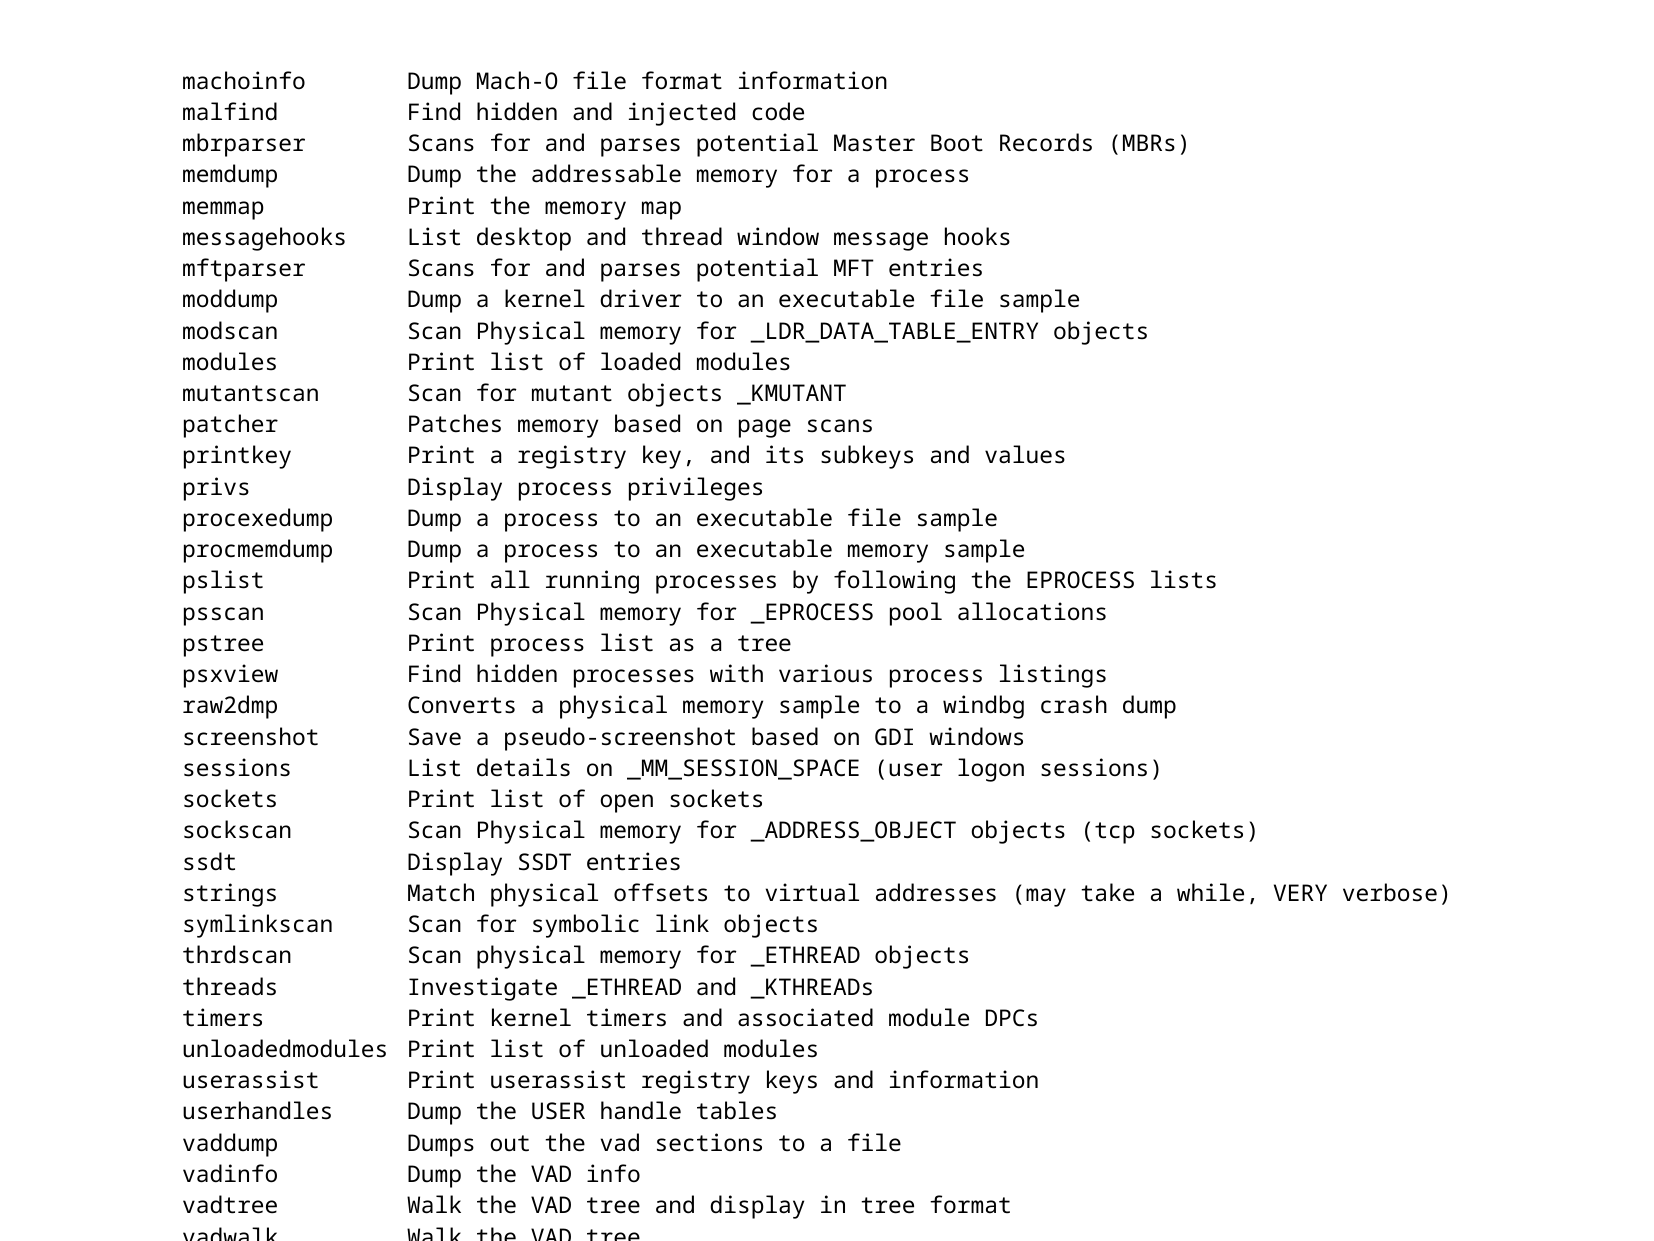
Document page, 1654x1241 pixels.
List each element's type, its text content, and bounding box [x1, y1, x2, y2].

text_box machoinfo Dump Mach-O file format information malfind Find hidden and injected code mbrparser Scans for and parses potential Master Boot Records (MBRs) memdump Dump the addressable memory for a process memmap Print the memory map messagehooks List desktop and thread window message hooks mftparser Scans for and parses potential MFT entries moddump Dump a kernel driver to an executable file sample modscan Scan Physical memory for _LDR_DATA_TABLE_ENTRY objects modules Print list of loaded modules mutantscan Scan for mutant objects _KMUTANT patcher Patches memory based on page scans printkey Print a registry key, and its subkeys and values privs Display process privileges procexedump Dump a process to an executable file sample procmemdump Dump a process to an executable memory sample pslist Print all running processes by following the EPROCESS lists psscan Scan Physical memory for _EPROCESS pool allocations pstree Print process list as a tree psxview Find hidden processes with various process listings raw2dmp Converts a physical memory sample to a windbg crash dump screenshot Save a pseudo-screenshot based on GDI windows sessions List details on _MM_SESSION_SPACE (user logon sessions) sockets Print list of open sockets sockscan Scan Physical memory for _ADDRESS_OBJECT objects (tcp sockets) ssdt Display SSDT entries strings Match physical offsets to virtual addresses (may take a while, VERY verbose) symlinkscan Scan for symbolic link objects thrdscan Scan physical memory for _ETHREAD objects threads Investigate _ETHREAD and _KTHREADs timers Print kernel timers and associated module DPCs unloadedmodules Print list of unloaded modules userassist Print userassist registry keys and information userhandles Dump the USER handle tables vaddump Dumps out the vad sections to a file vadinfo Dump the VAD info vadtree Walk the VAD tree and display in tree format vadwalk Walk the VAD tree vboxinfo Dump virtualbox information vmwareinfo Dump VMware VMSS/VMSN information volshell Shell in the memory image windows Print Desktop Windows (verbose details) wintree Print Z-Order Desktop Windows Tree wndscan Pool scanner for tagWINDOWSTATION (window stations) yarascan Scan process or kernel memory with Yara signatures [17, 57, 1467, 1221]
